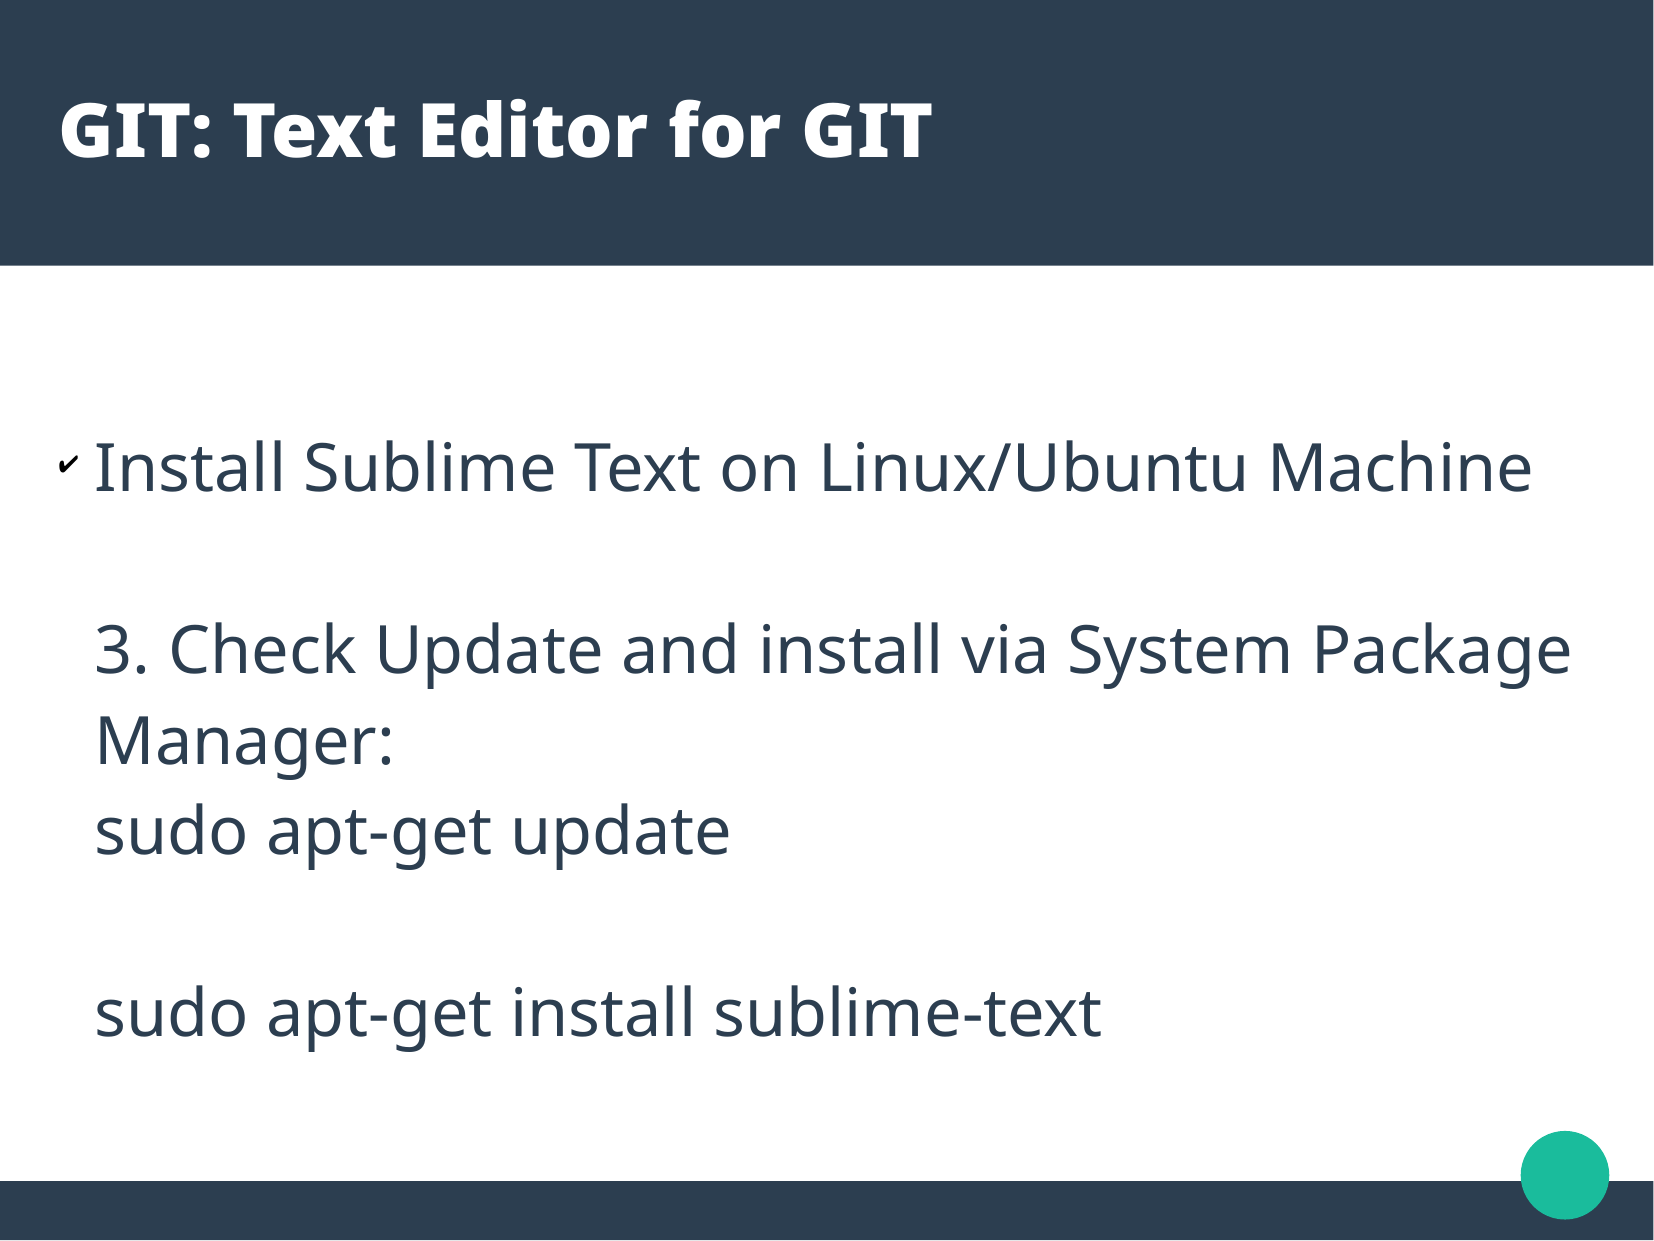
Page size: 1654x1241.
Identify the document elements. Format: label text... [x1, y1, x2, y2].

subtitle Install Sublime Text on Linux/Ubuntu Machine 3. Check Update and install via System Package Manager: sudo apt-get update sudo apt-get install sublime-text [59, 271, 1595, 1205]
title GIT: Text Editor for GIT [59, 40, 1595, 216]
